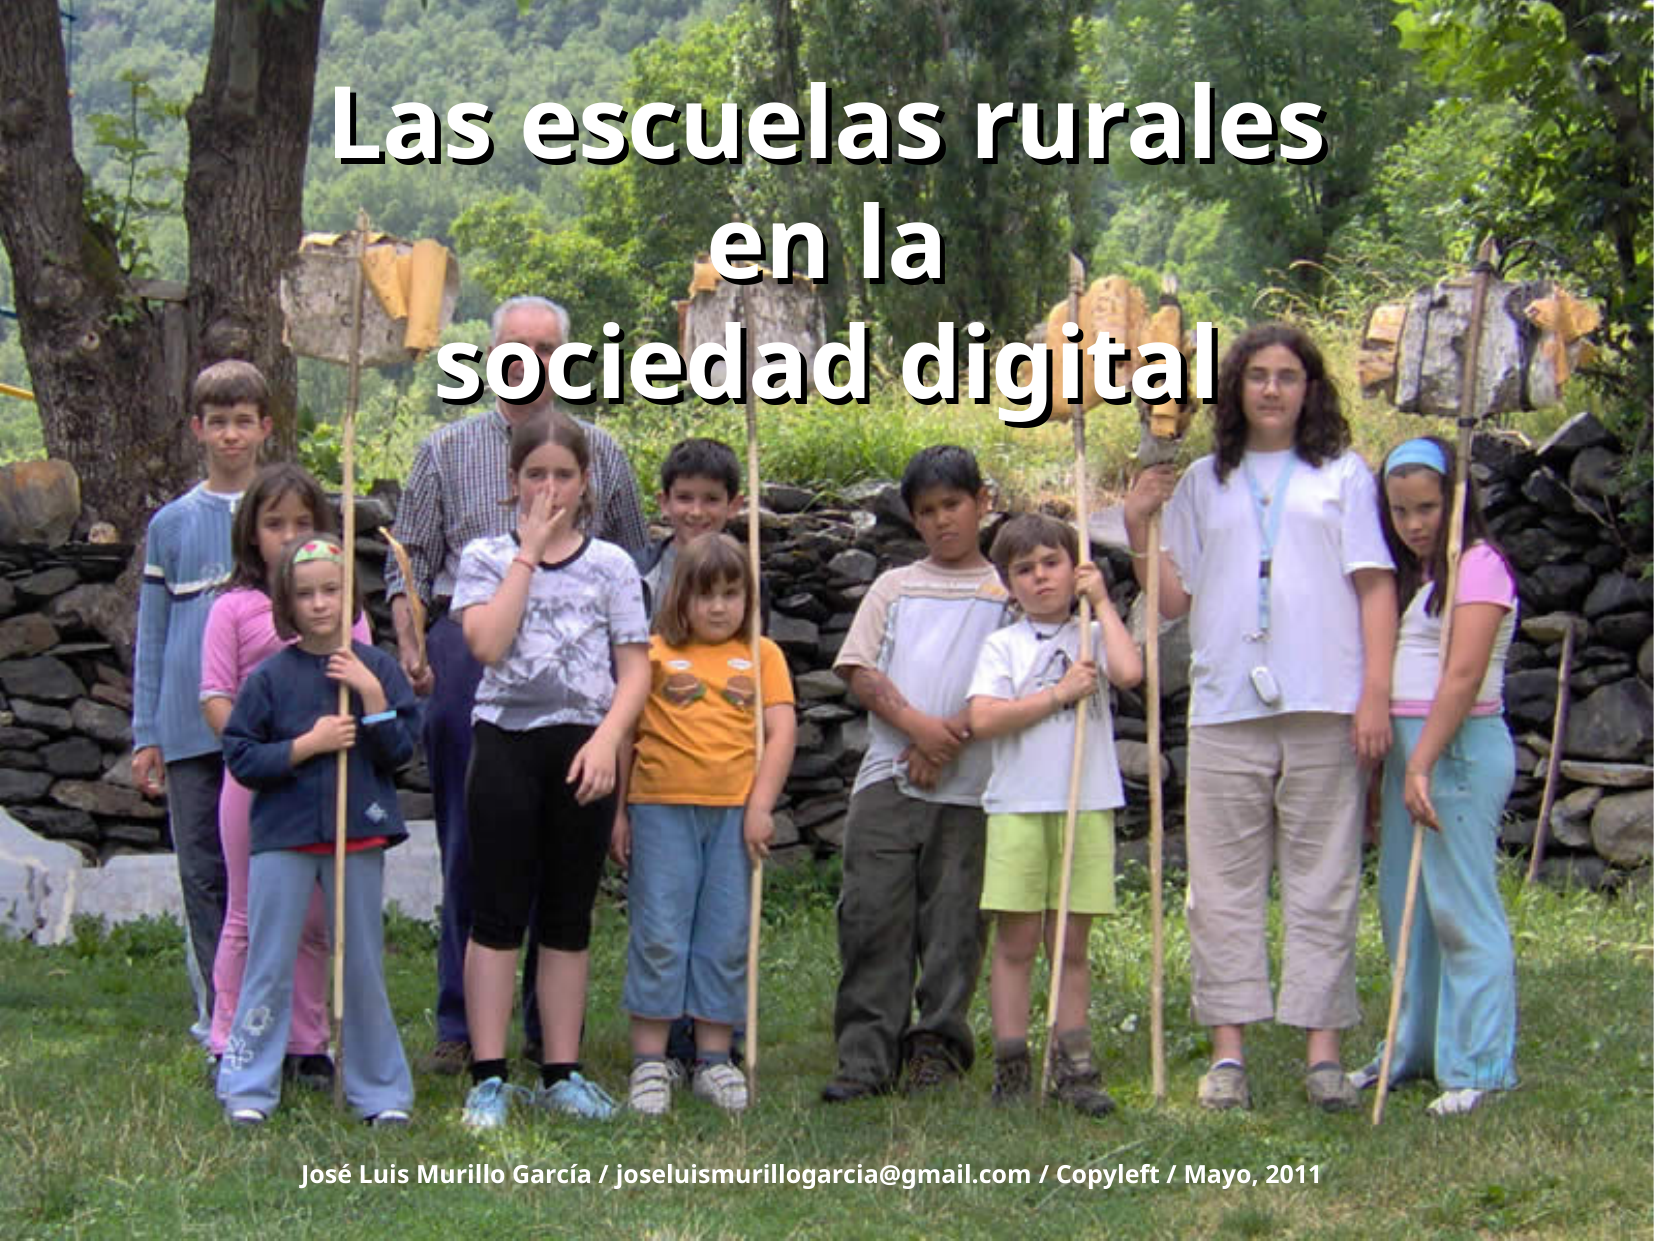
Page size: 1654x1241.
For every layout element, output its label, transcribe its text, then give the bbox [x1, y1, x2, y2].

text_box Las escuelas rurales en la sociedad digital [118, 58, 1536, 680]
picture [0, 0, 1654, 1241]
text_box José Luis Murillo García / joseluismurillogarcia@gmail.com / Copyleft / Mayo, 2011 [58, 1151, 1565, 1241]
